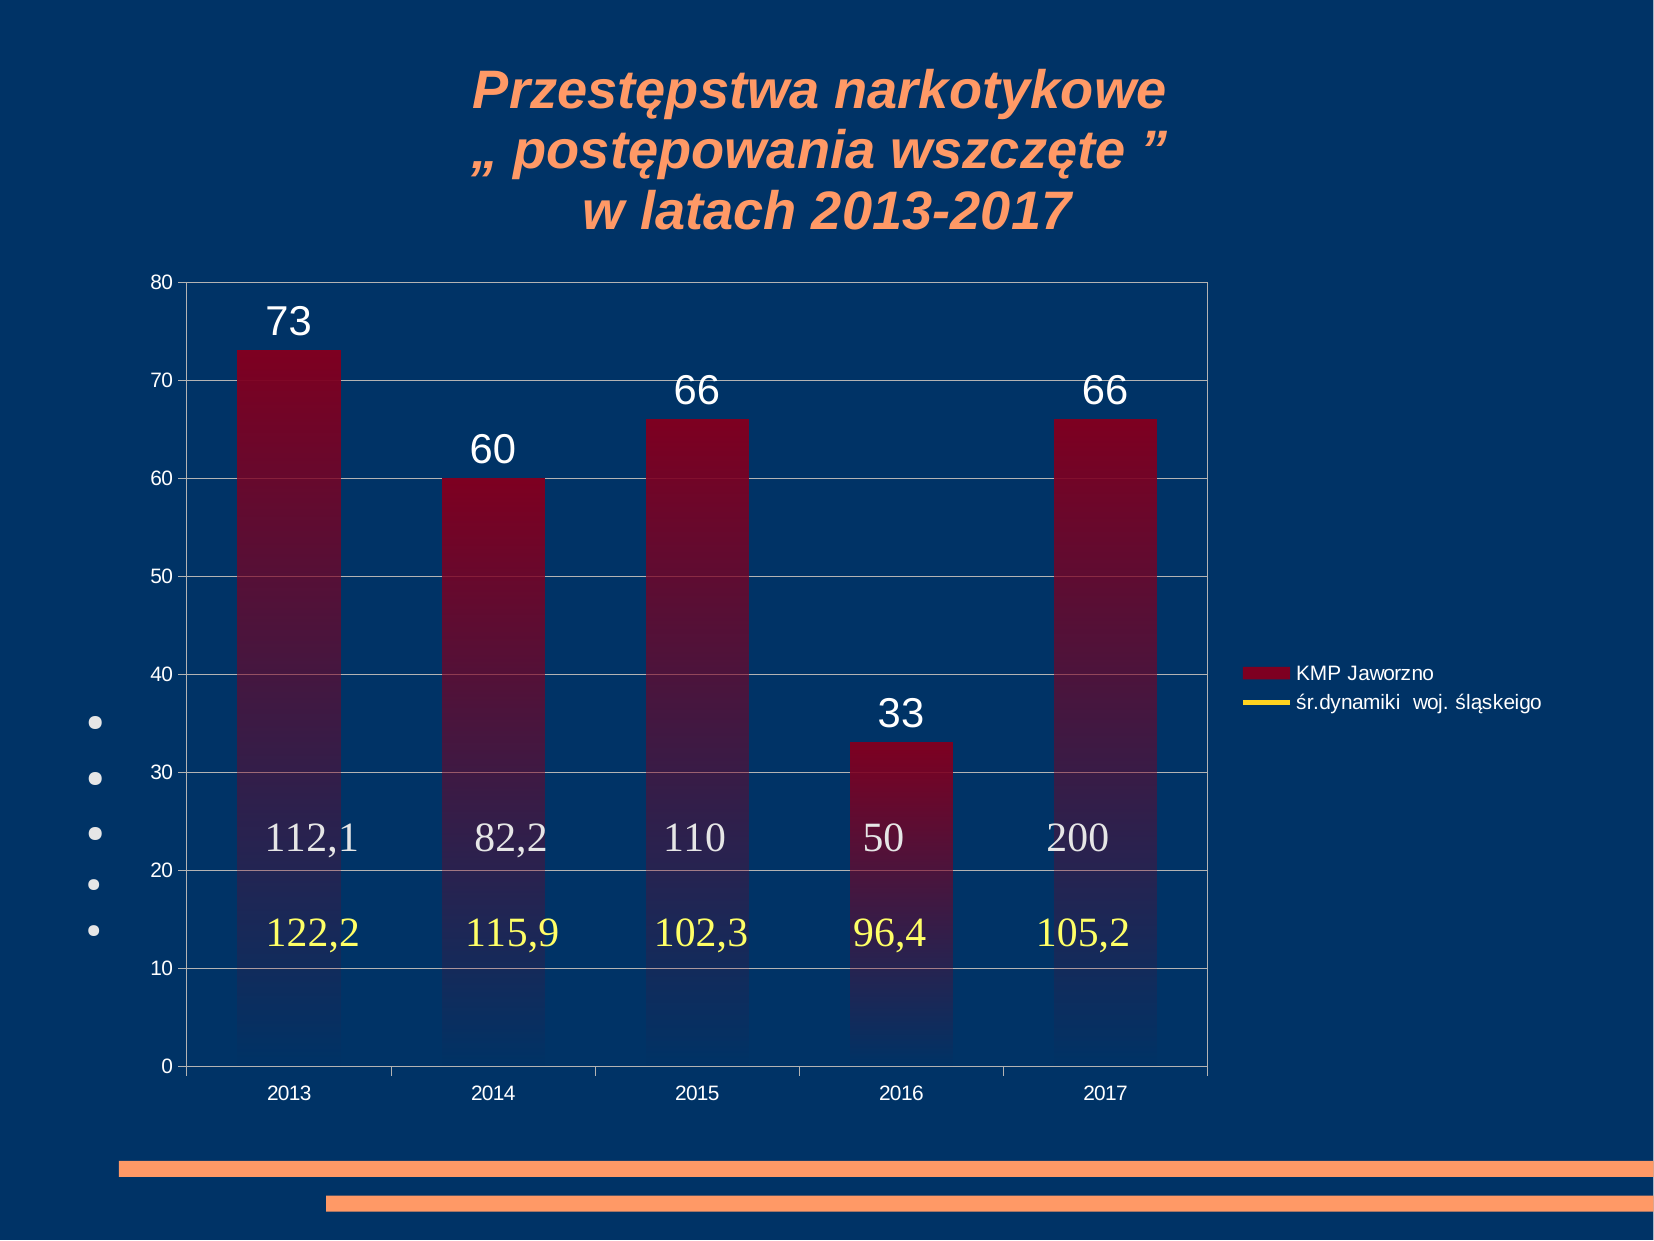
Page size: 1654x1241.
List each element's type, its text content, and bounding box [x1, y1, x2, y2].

list 112,1 82,2 110 50 200 122,2 115,9 102,3 96,4 105,2 [68, 696, 1508, 960]
title Przestępstwa narkotykowe „ postępowania wszczęte ” w latach 2013-2017 [121, 46, 1534, 253]
chart [121, 253, 1561, 1123]
